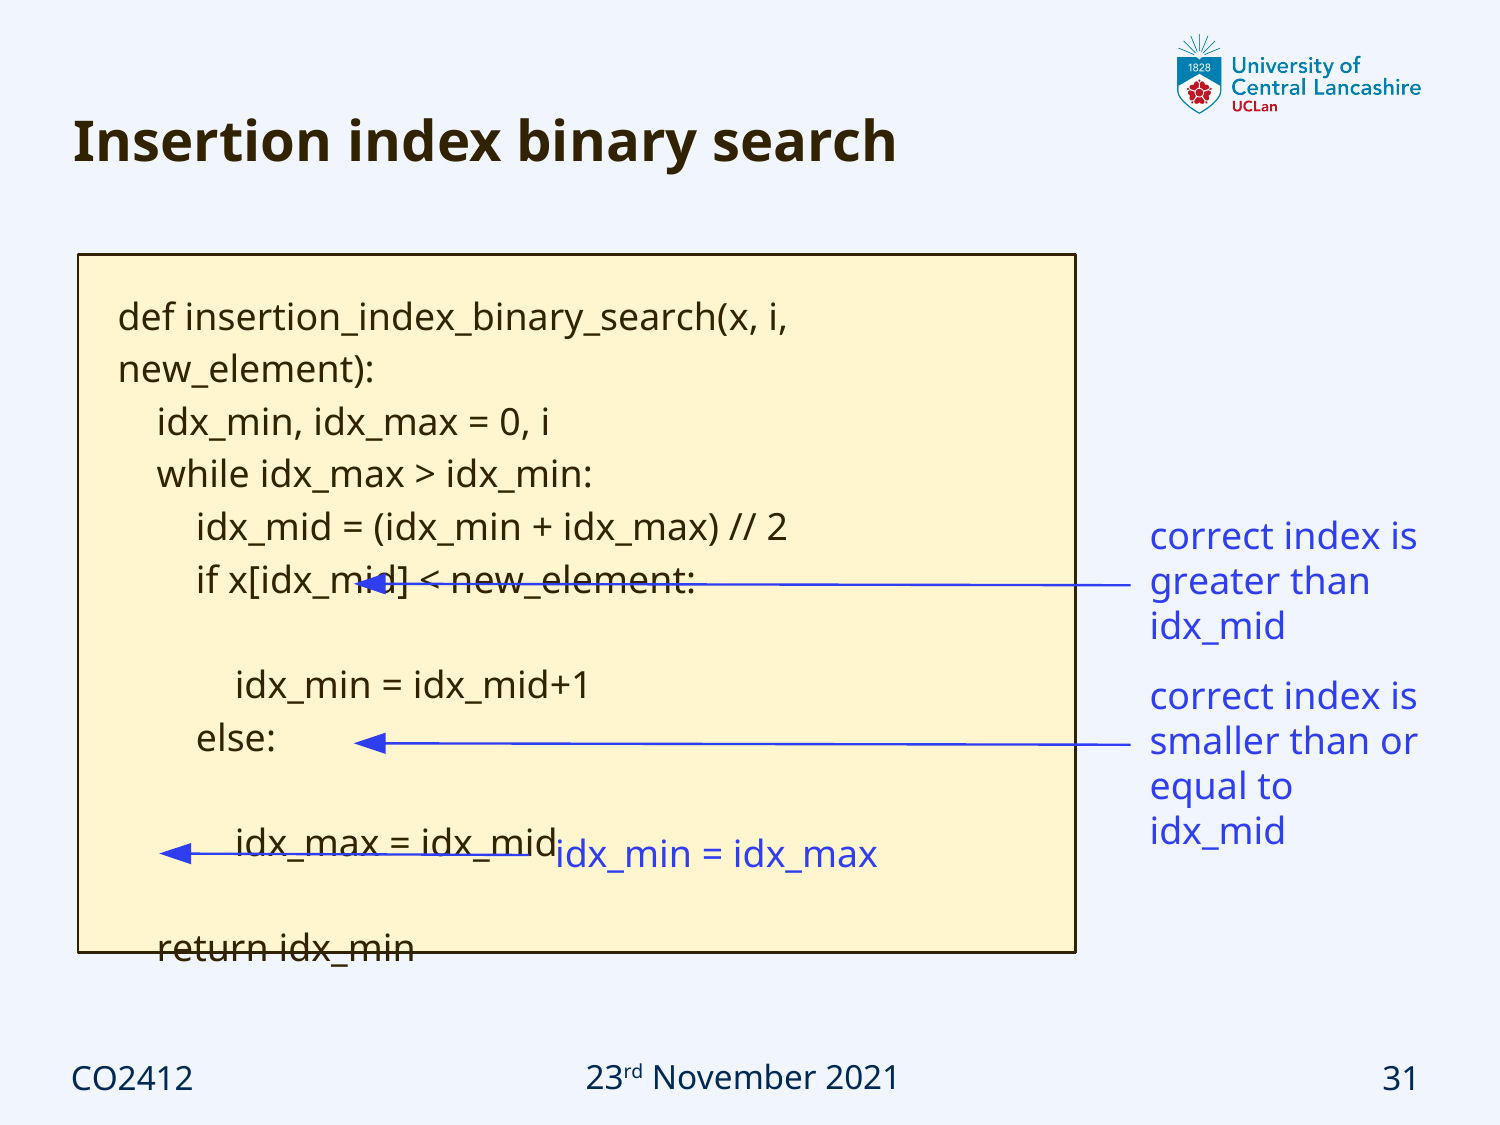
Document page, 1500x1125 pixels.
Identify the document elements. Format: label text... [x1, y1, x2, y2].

text_box [1065, 587, 1076, 743]
text_box [366, 943, 376, 953]
text_box [251, 943, 262, 953]
text_box [178, 943, 188, 949]
text_box [398, 943, 409, 953]
title Insertion index binary search [58, 54, 1500, 224]
text_box def insertion_index_binary_search(x, i, new_element): idx_min, idx_max = 0, i while idx_max > idx_min: idx_mid = (idx_min + idx_max) // 2 if x[idx_mid] < new_element: idx_min = idx_mid+1 else: idx_max = idx_mid return idx_min [102, 277, 1065, 924]
text_box [78, 254, 1076, 953]
text_box [293, 943, 305, 953]
picture [1177, 34, 1421, 54]
text_box idx_min = idx_max [540, 822, 988, 882]
text_box correct index is smaller than or equal to idx_mid [1134, 664, 1455, 815]
text_box correct index is greater than idx_mid [1134, 505, 1455, 655]
text_box [353, 943, 363, 953]
